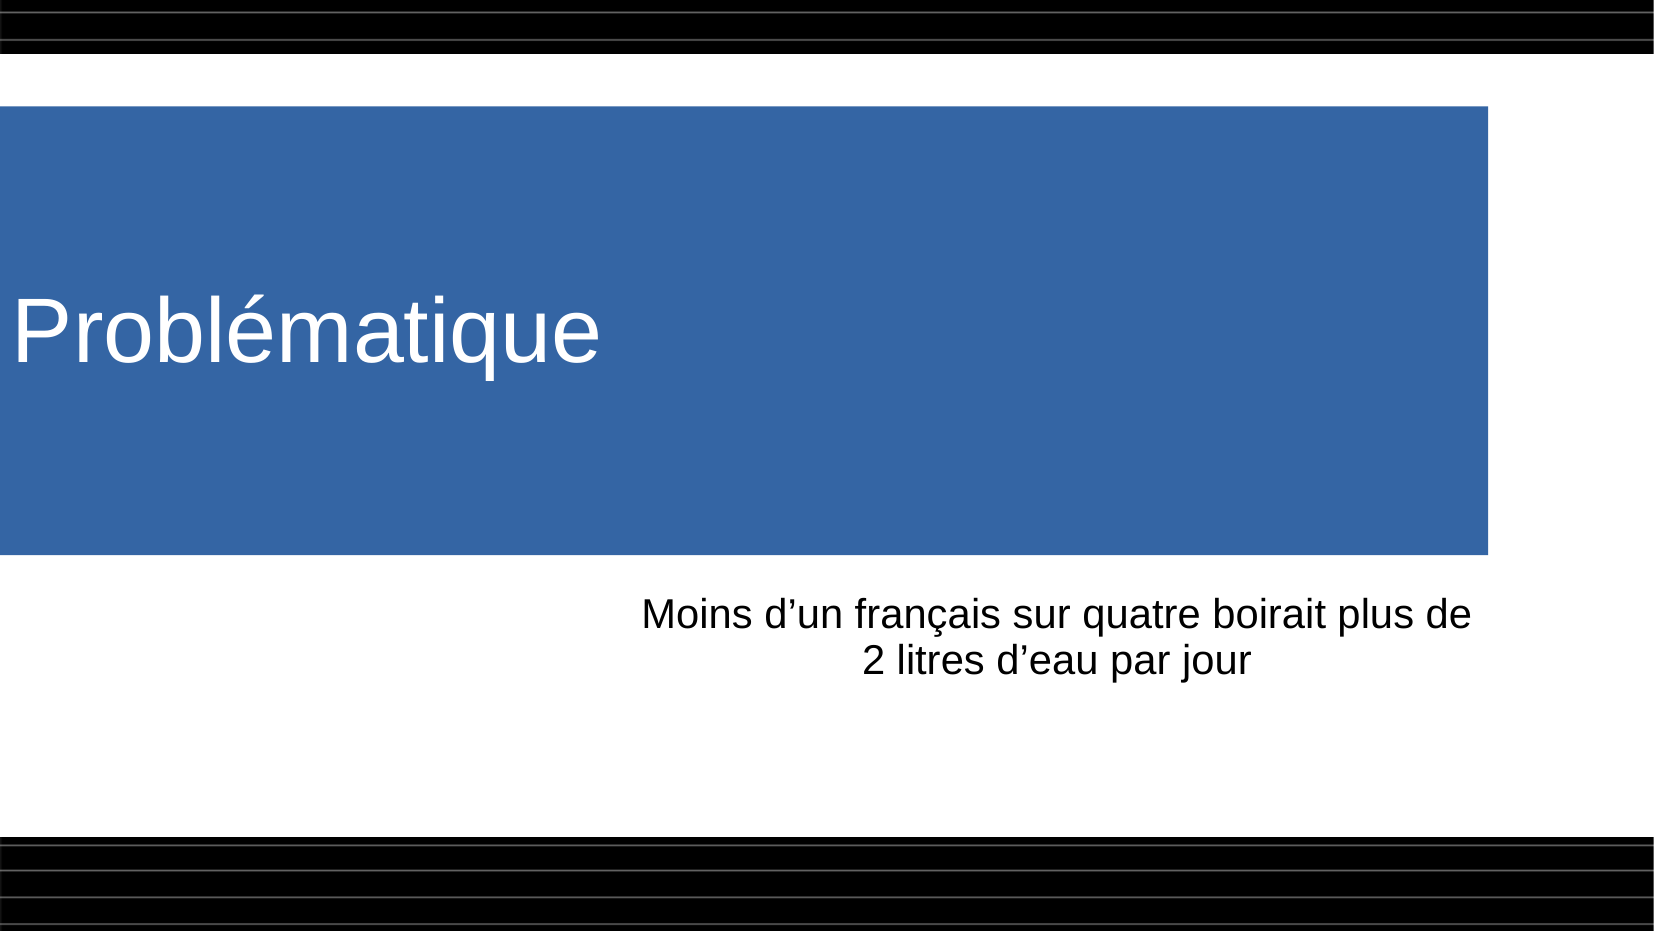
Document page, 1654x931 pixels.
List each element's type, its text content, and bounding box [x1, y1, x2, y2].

title Problématique [0, 106, 1489, 556]
picture [0, 837, 1654, 931]
subtitle Moins d’un français sur quatre boirait plus de 2 litres d’eau par jour [625, 590, 1489, 804]
picture [0, 0, 1654, 54]
